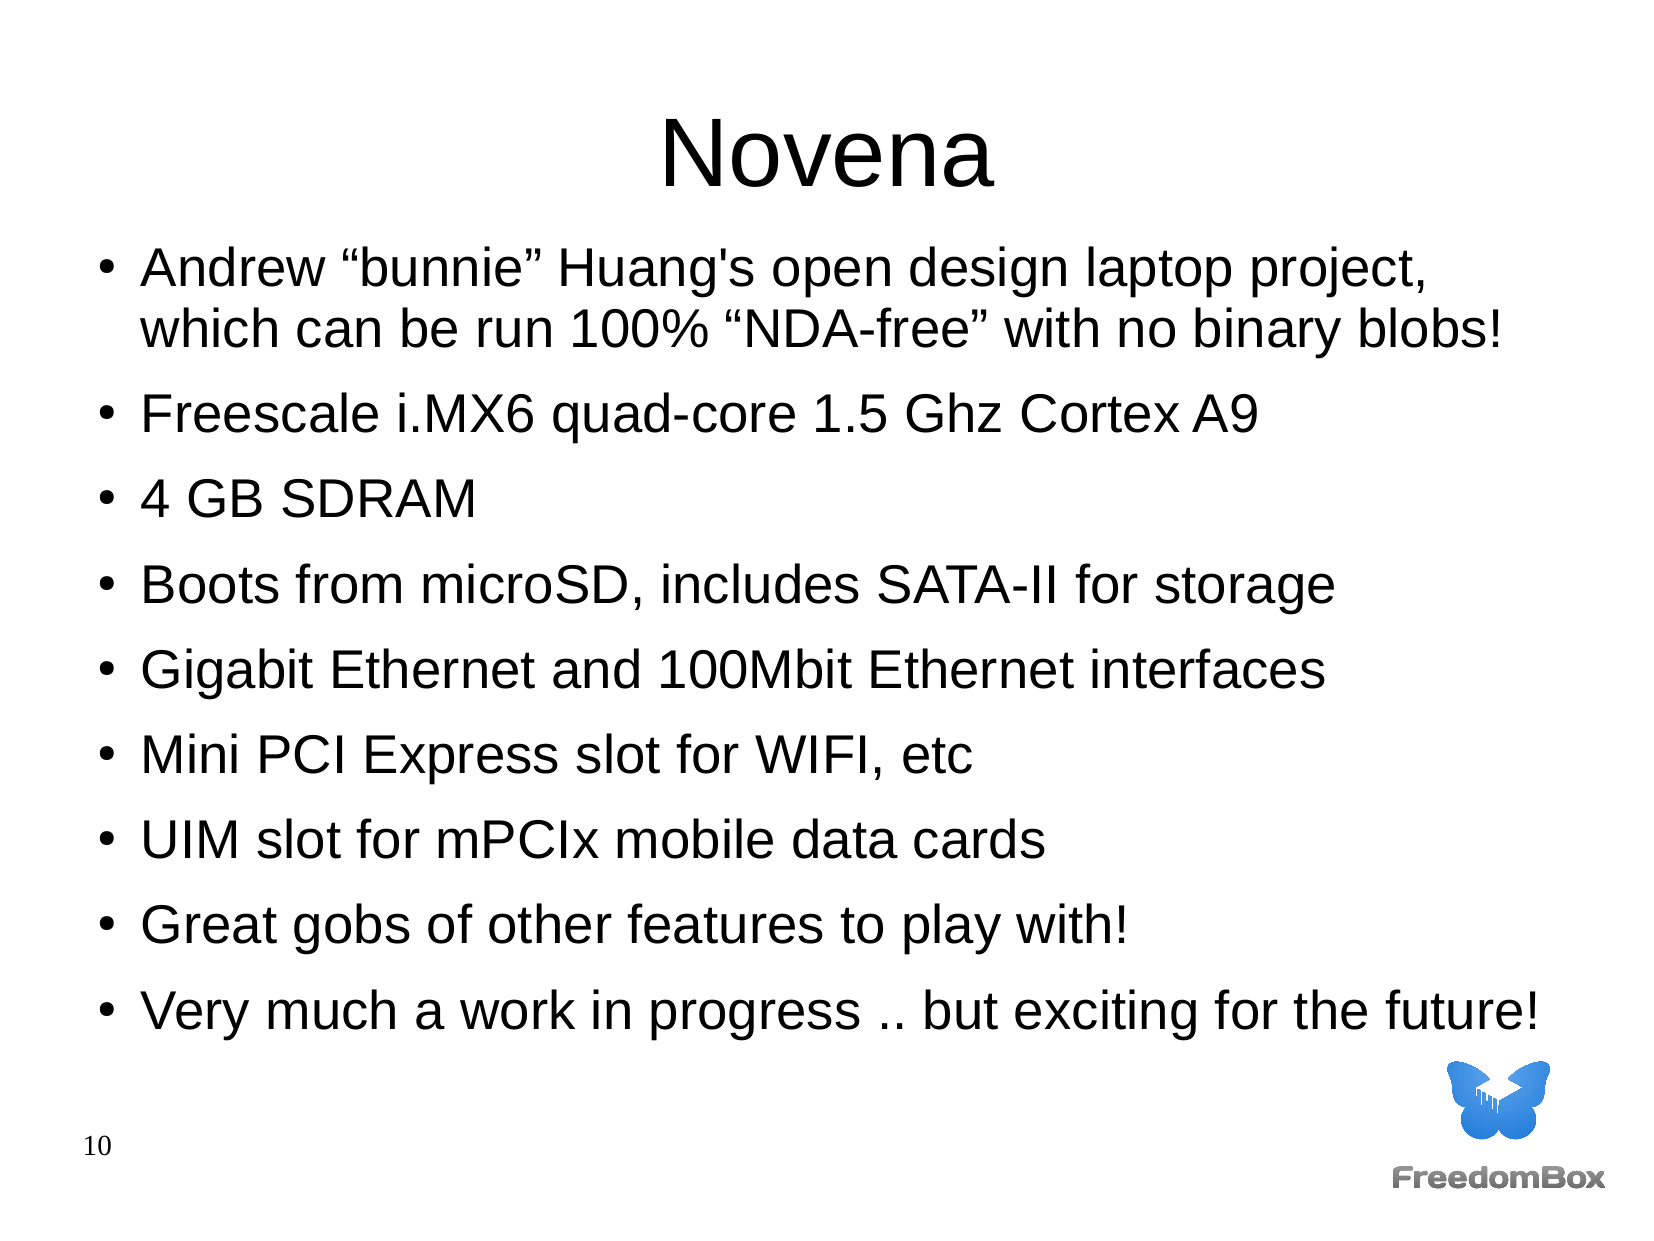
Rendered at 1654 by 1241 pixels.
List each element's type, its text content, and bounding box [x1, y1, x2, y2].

list Andrew “bunnie” Huang's open design laptop project, which can be run 100% “NDA-free” with no binary blobs! Freescale i.MX6 quad-core 1.5 Ghz Cortex A9 4 GB SDRAM Boots from microSD, includes SATA-II for storage Gigabit Ethernet and 100Mbit Ethernet interfaces Mini PCI Express slot for WIFI, etc UIM slot for mPCIx mobile data cards Great gobs of other features to play with! Very much a work in progress .. but exciting for the future! [82, 237, 1571, 1056]
title Novena [82, 49, 1571, 237]
